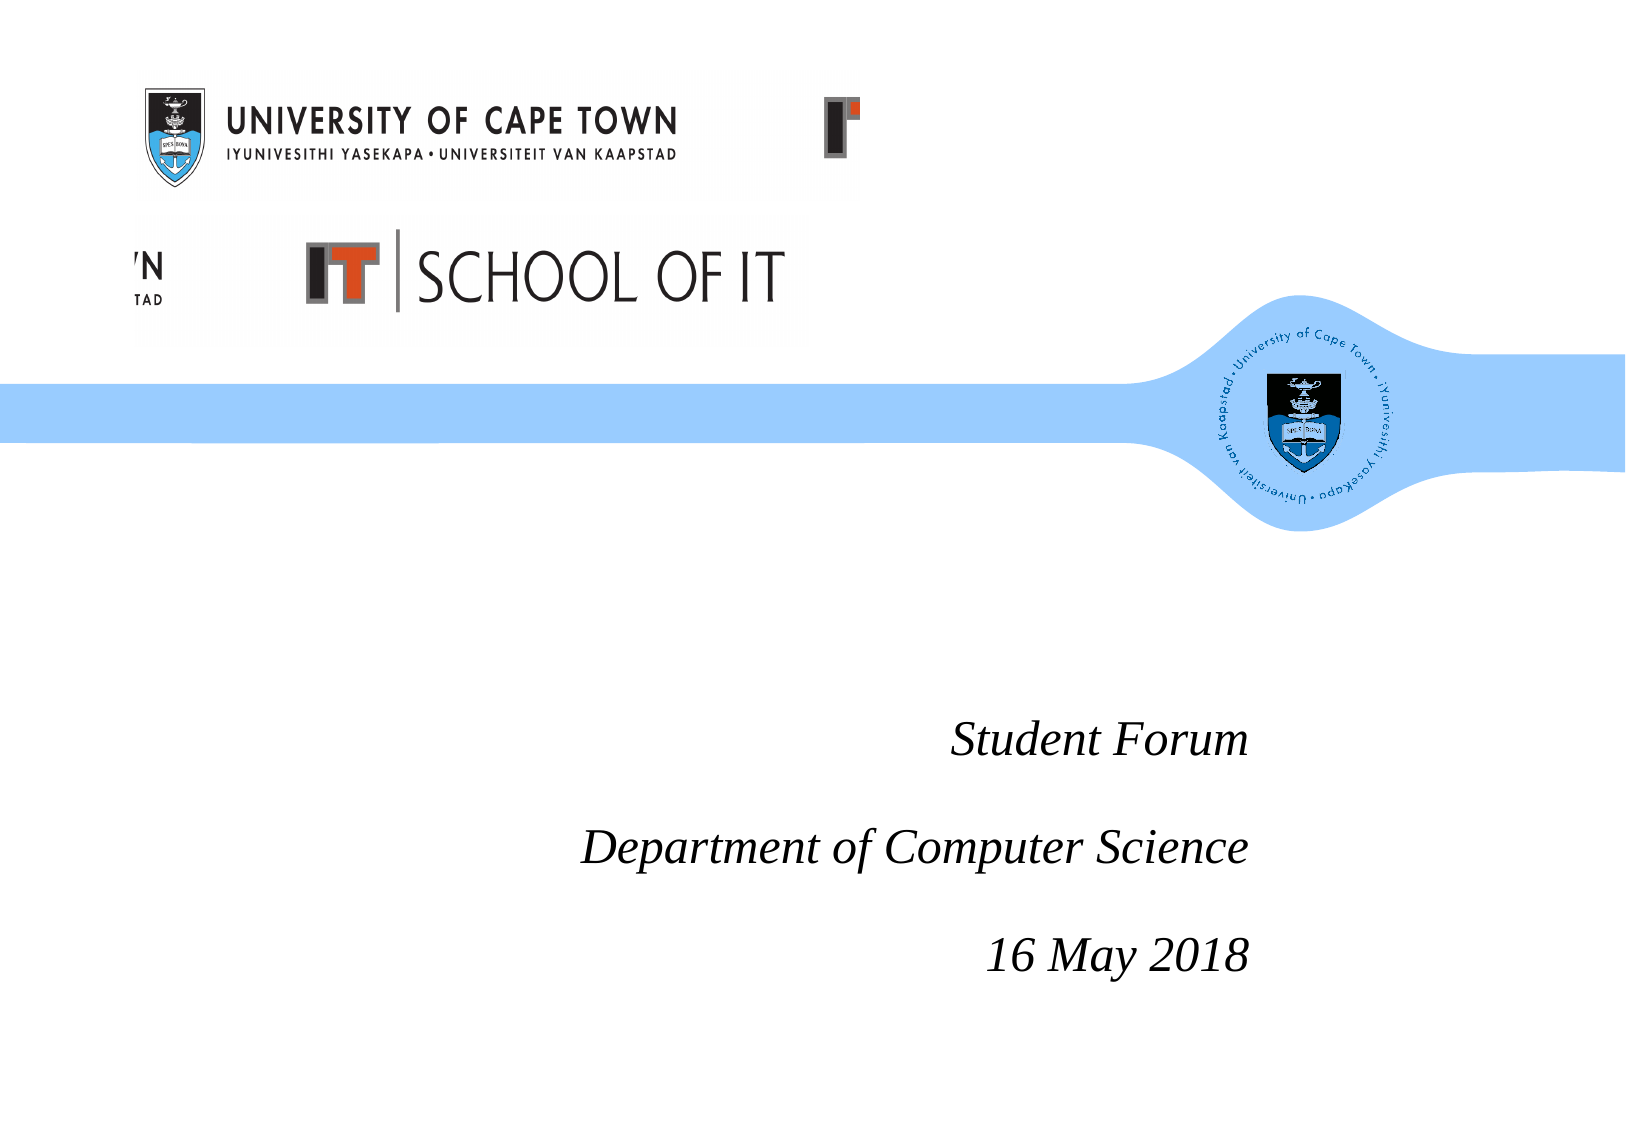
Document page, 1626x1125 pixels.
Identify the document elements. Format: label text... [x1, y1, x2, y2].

picture [136, 70, 860, 201]
text_box Student Forum Department of Computer Science 16 May 2018 [263, 712, 1265, 1011]
picture [134, 215, 809, 347]
picture [1178, 305, 1416, 527]
